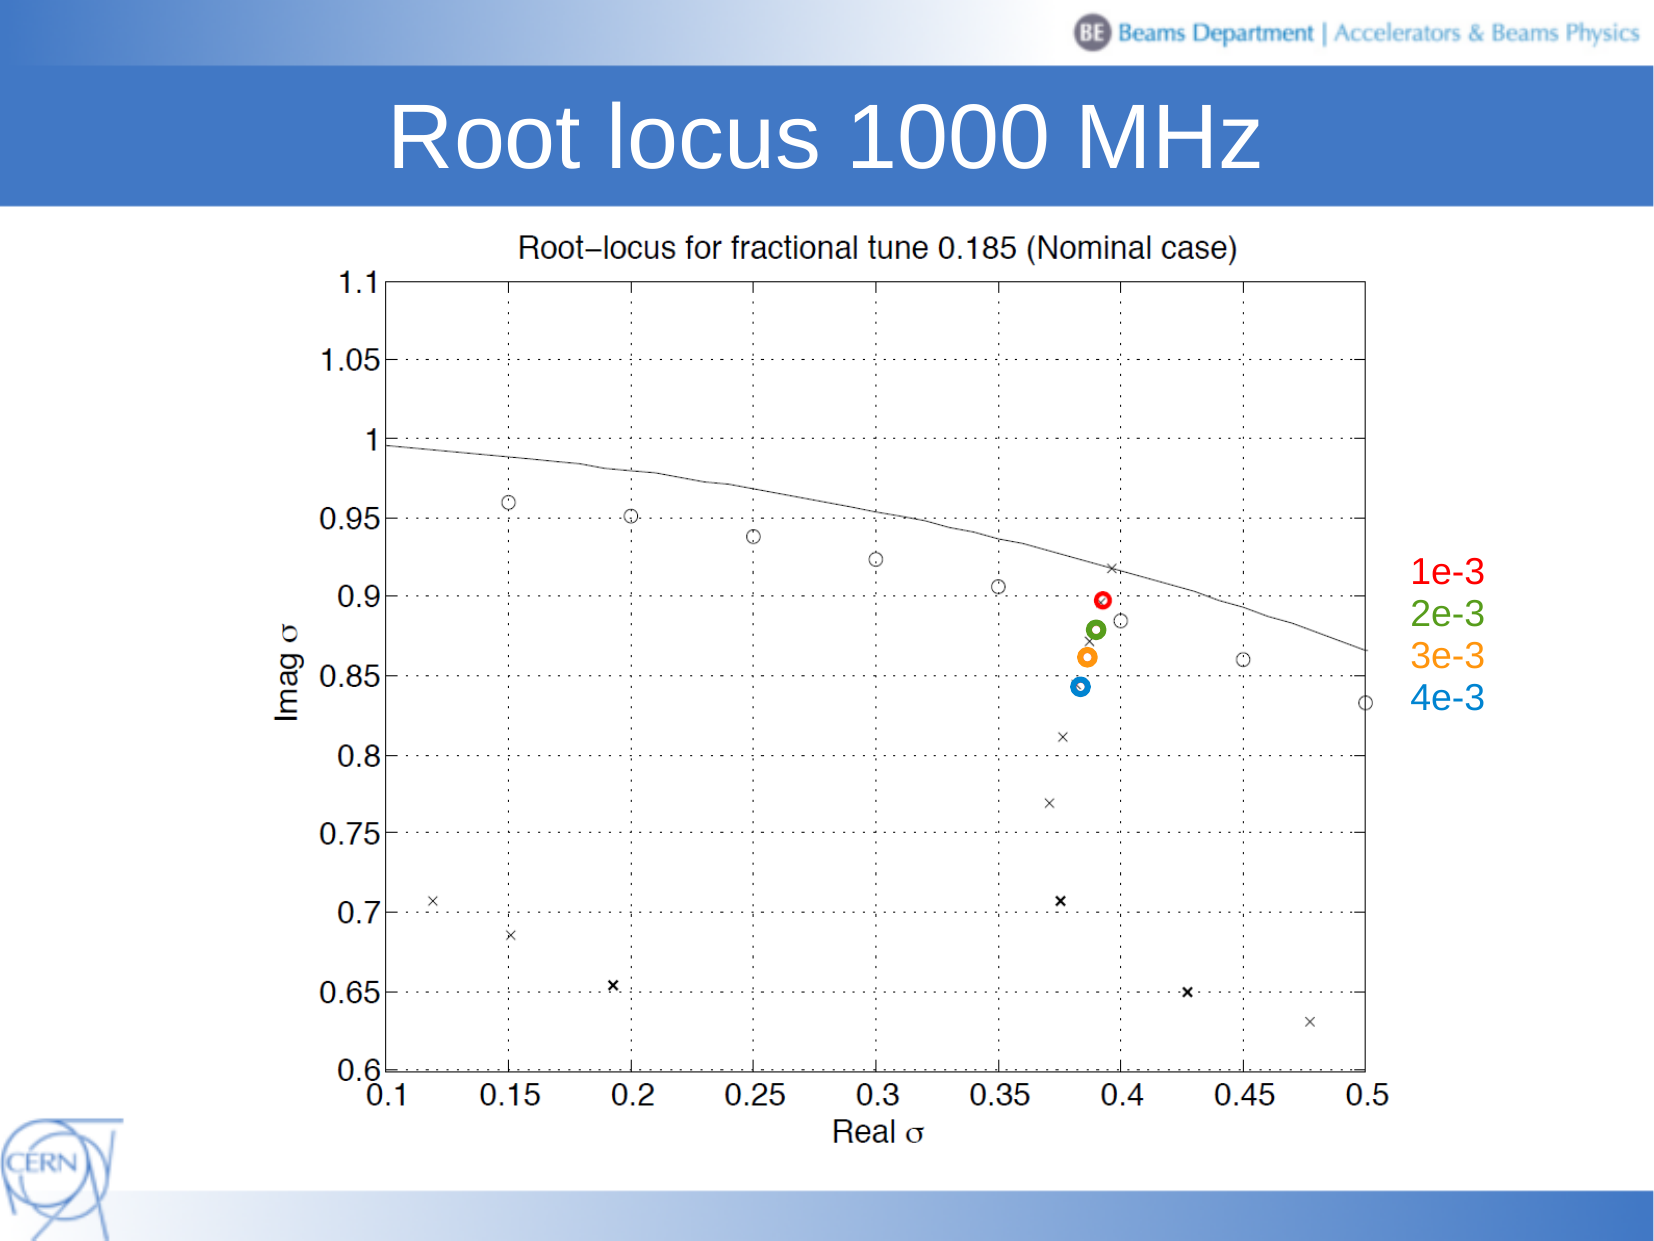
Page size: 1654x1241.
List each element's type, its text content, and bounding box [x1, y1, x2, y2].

title Root locus 1000 MHz [82, 49, 1571, 226]
text_box 1e-3 2e-3 3e-3 4e-3 [1395, 543, 1501, 726]
picture [0, 0, 1654, 1241]
